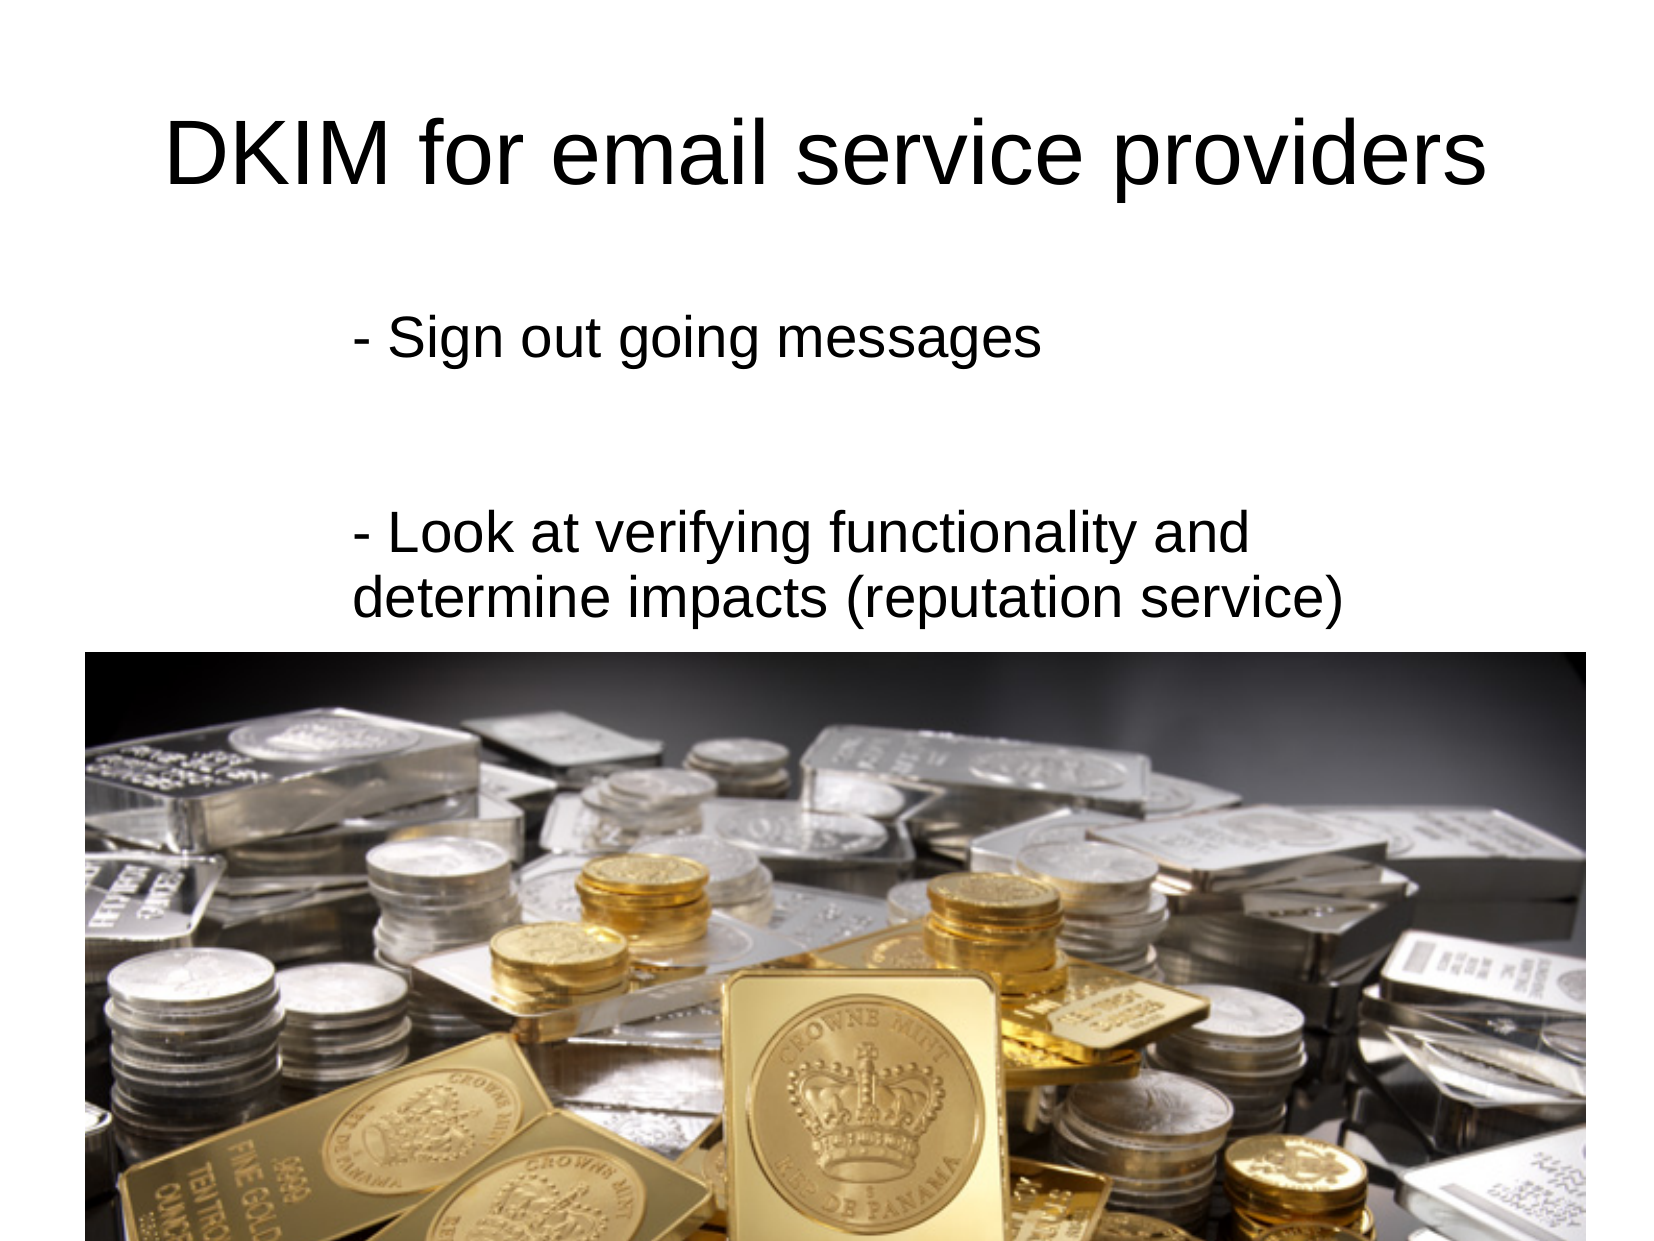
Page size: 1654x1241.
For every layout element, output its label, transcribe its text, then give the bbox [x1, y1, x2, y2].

picture [85, 652, 1586, 1241]
text_box - Sign out going messages - Look at verifying functionality and determine impacts (reputation service) [337, 232, 1501, 638]
title DKIM for email service providers [82, 56, 1571, 250]
